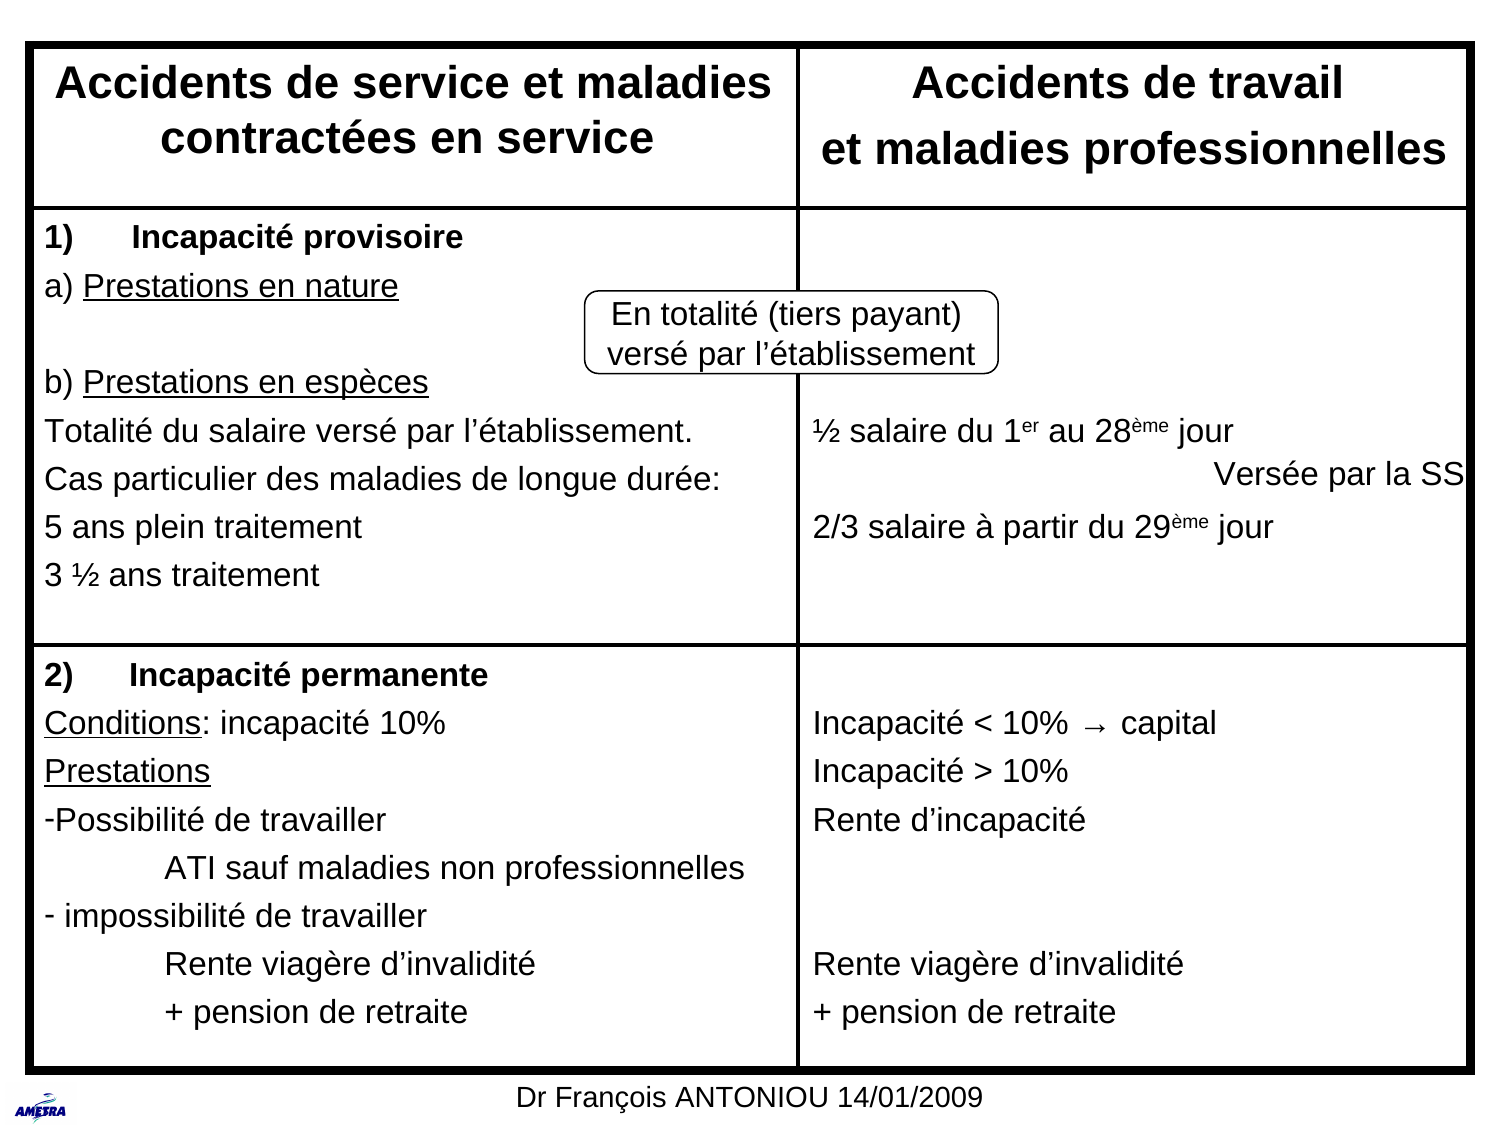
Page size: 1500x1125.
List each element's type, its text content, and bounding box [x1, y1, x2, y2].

table_cell Incapacité provisoire a) Prestations en nature b) Prestations en espèces Totalité du salaire versé par l’établissement. Cas particulier des maladies de longue durée: 5 ans plein traitement 3 ½ ans traitement [34, 210, 796, 643]
text_box En totalité (tiers payant) versé par l’établissement [584, 290, 999, 374]
table_cell ½ salaire du 1er au 28ème jour 2/3 salaire à partir du 29ème jour [800, 210, 1466, 643]
table_header Accidents de travail et maladies professionnelles [800, 49, 1466, 206]
table_header Accidents de service et maladies contractées en service [34, 49, 796, 206]
picture [5, 1082, 77, 1125]
table_cell 2) Incapacité permanente Conditions: incapacité 10% Prestations Possibilité de travailler ATI sauf maladies non professionnelles impossibilité de travailler Rente viagère d’invalidité + pension de retraite [34, 647, 796, 1066]
table_cell Incapacité < 10% → capital Incapacité > 10% Rente d’incapacité Rente viagère d’invalidité + pension de retraite [800, 647, 1466, 1066]
text_box Versée par la SS [1198, 444, 1495, 500]
